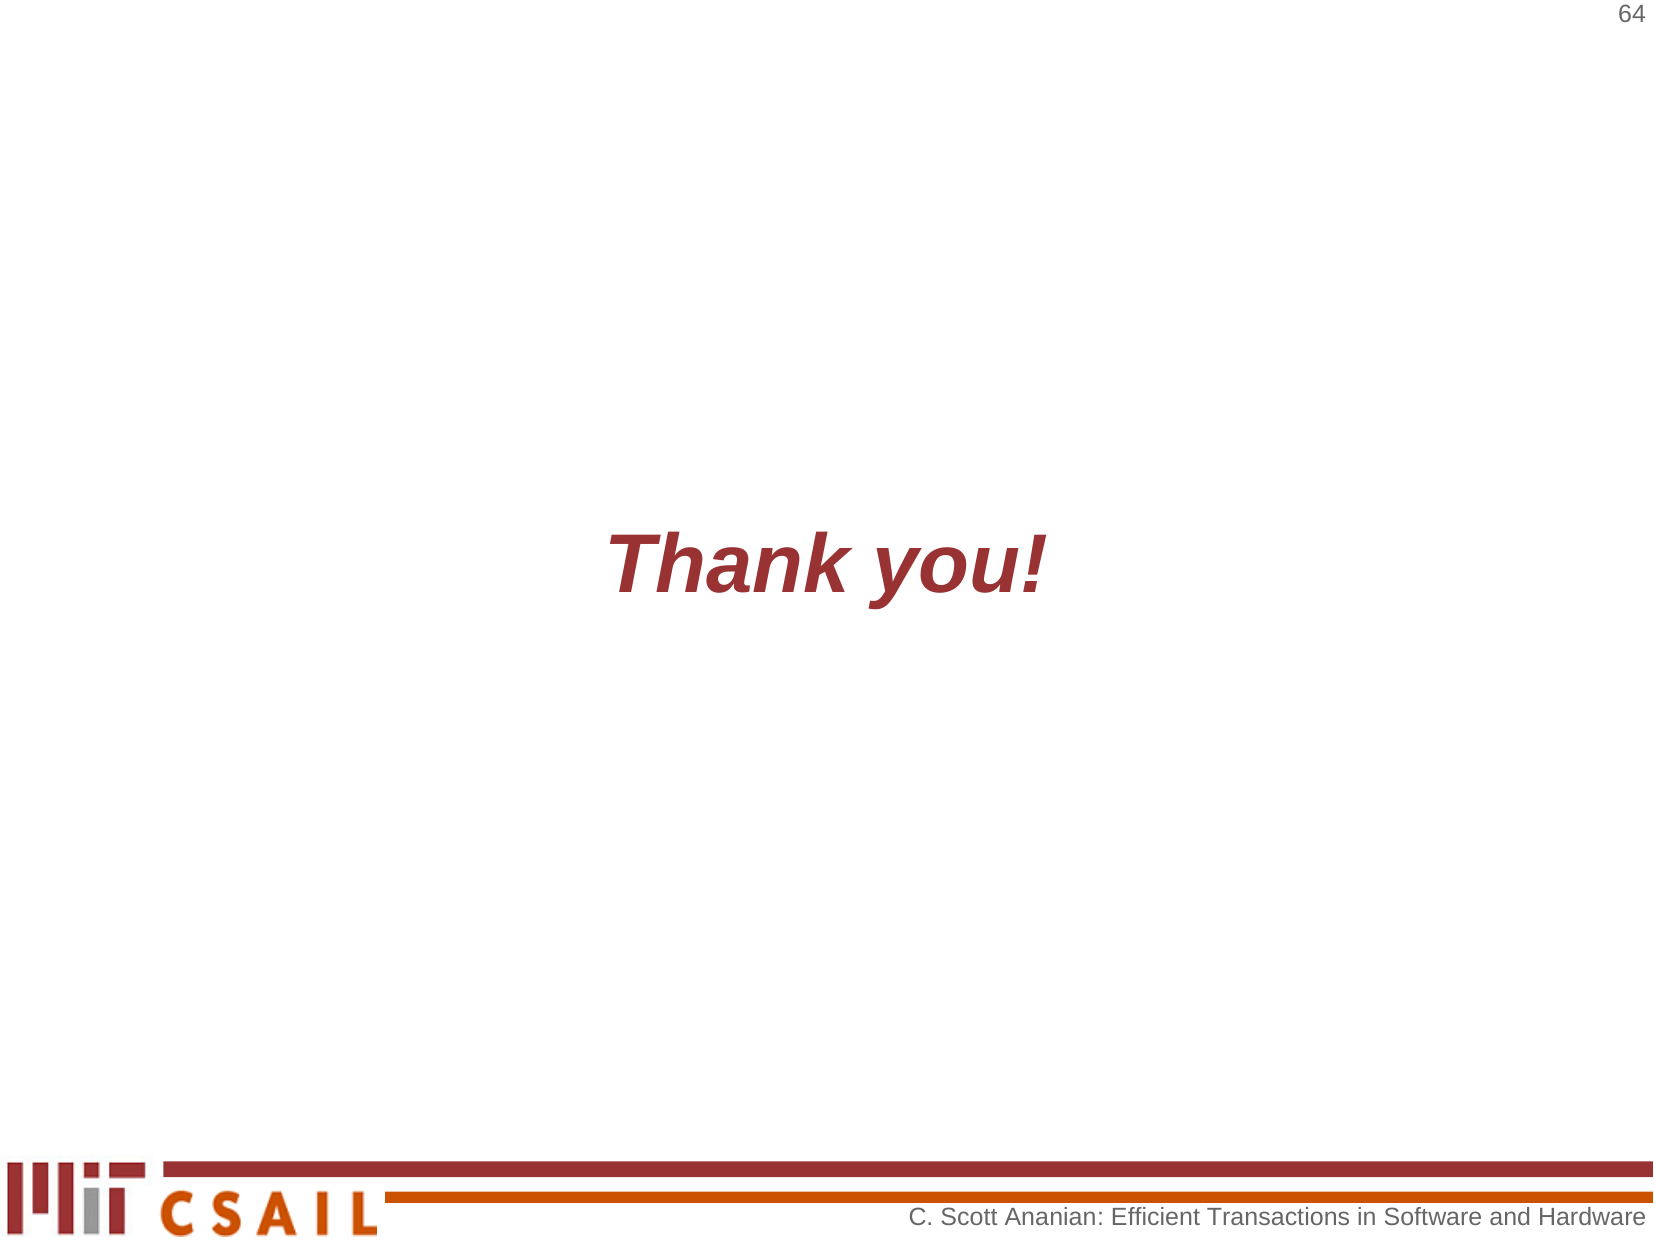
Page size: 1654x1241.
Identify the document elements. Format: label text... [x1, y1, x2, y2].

picture [0, 1155, 377, 1237]
title Thank you! [52, 460, 1601, 668]
